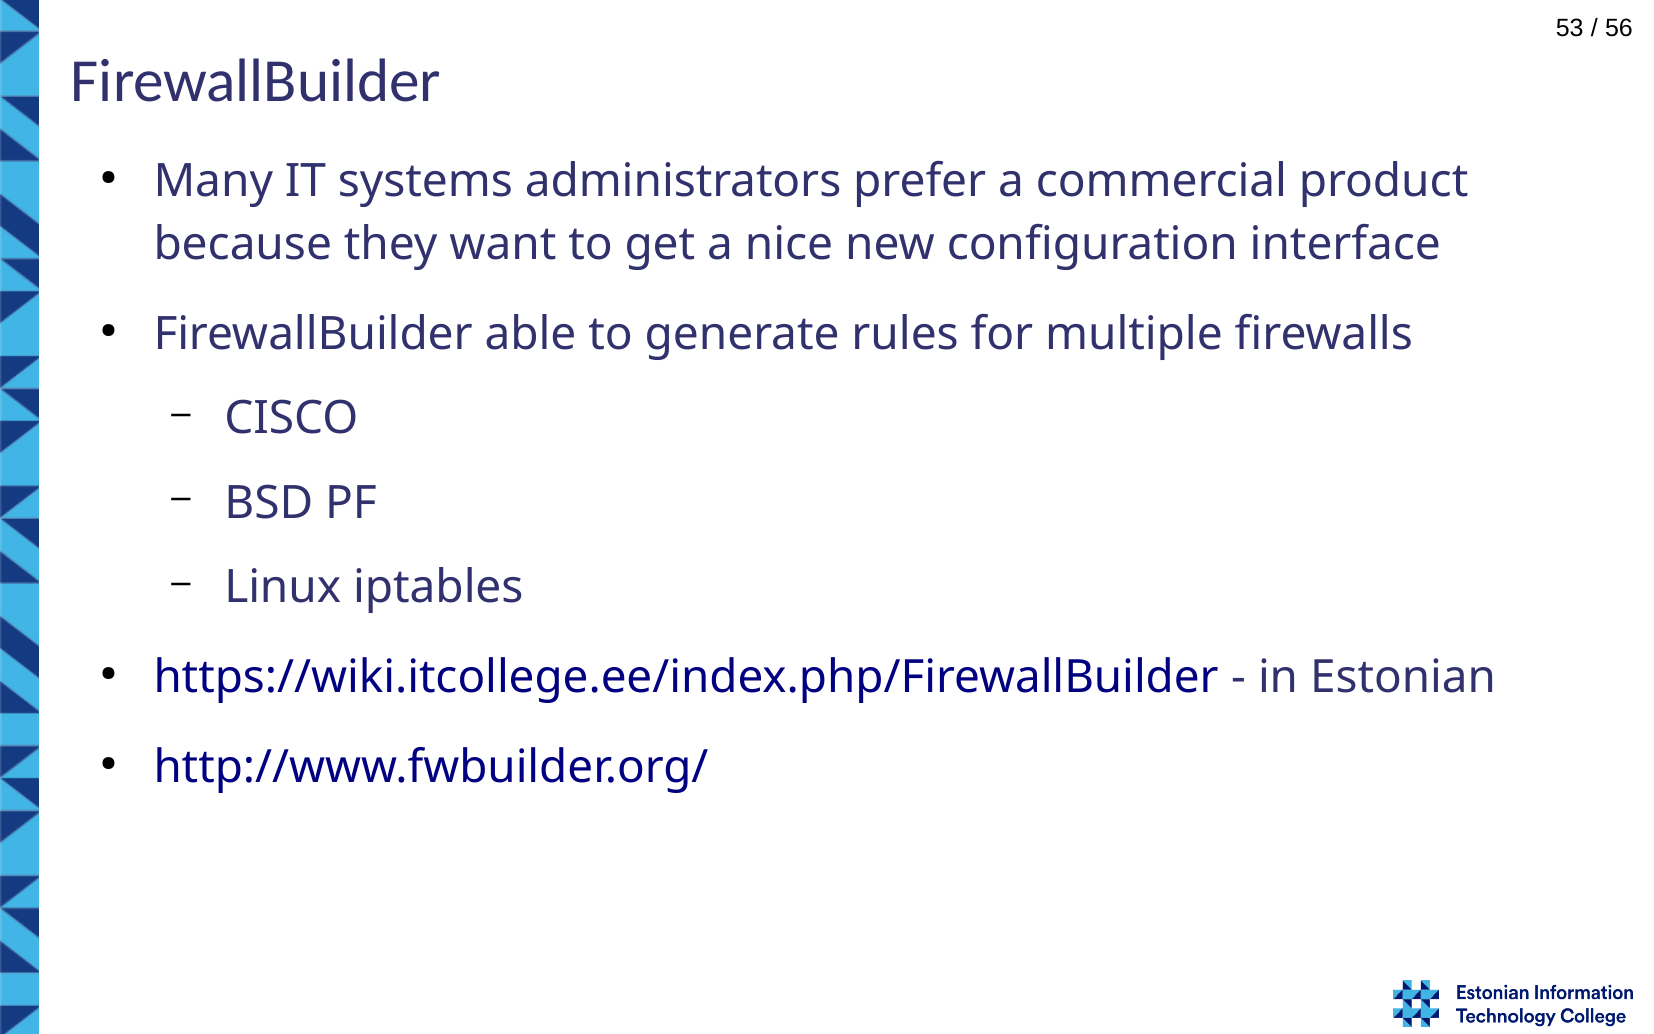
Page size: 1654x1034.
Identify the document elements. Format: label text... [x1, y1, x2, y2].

list Many IT systems administrators prefer a commercial product because they want to get a nice new configuration interface FirewallBuilder able to generate rules for multiple firewalls CISCO BSD PF Linux iptables https://wiki.itcollege.ee/index.php/FirewallBuilder - in Estonian http://www.fwbuilder.org/ [82, 147, 1595, 866]
picture [1393, 980, 1633, 1027]
title FirewallBuilder [70, 41, 1630, 130]
